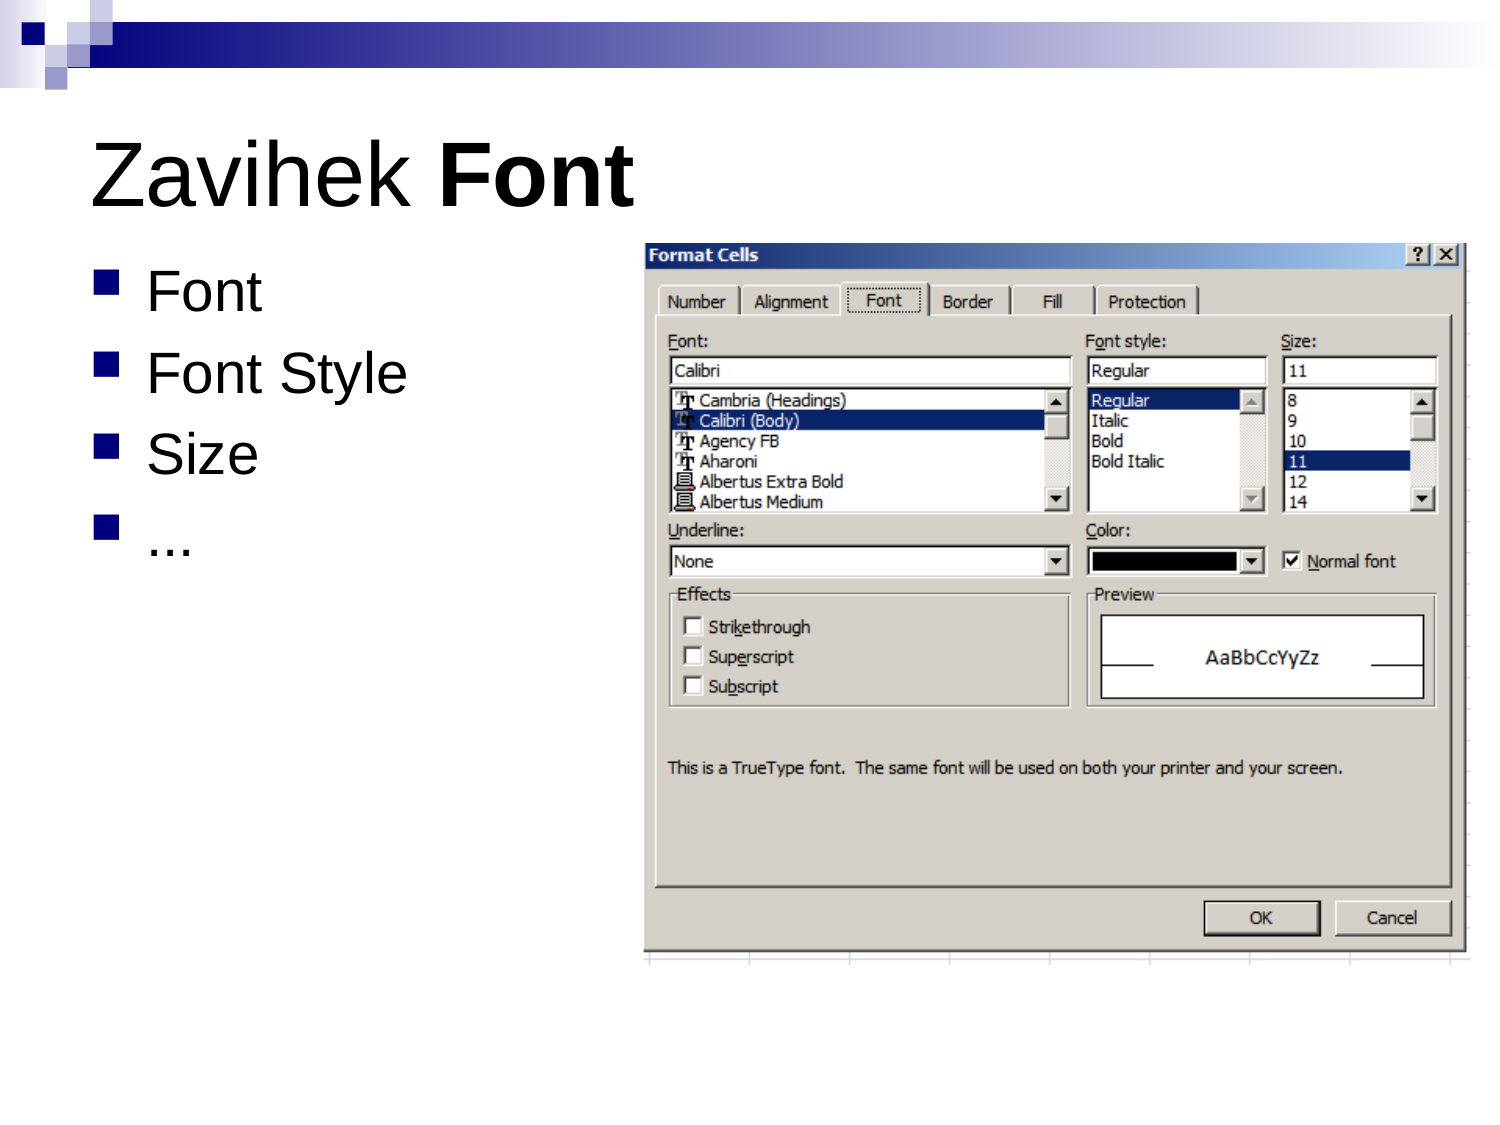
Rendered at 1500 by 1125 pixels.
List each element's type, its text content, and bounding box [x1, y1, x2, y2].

title Zavihek Font [75, 105, 1425, 235]
picture [643, 243, 1471, 965]
list Font Font Style Size ... [75, 246, 1425, 1079]
